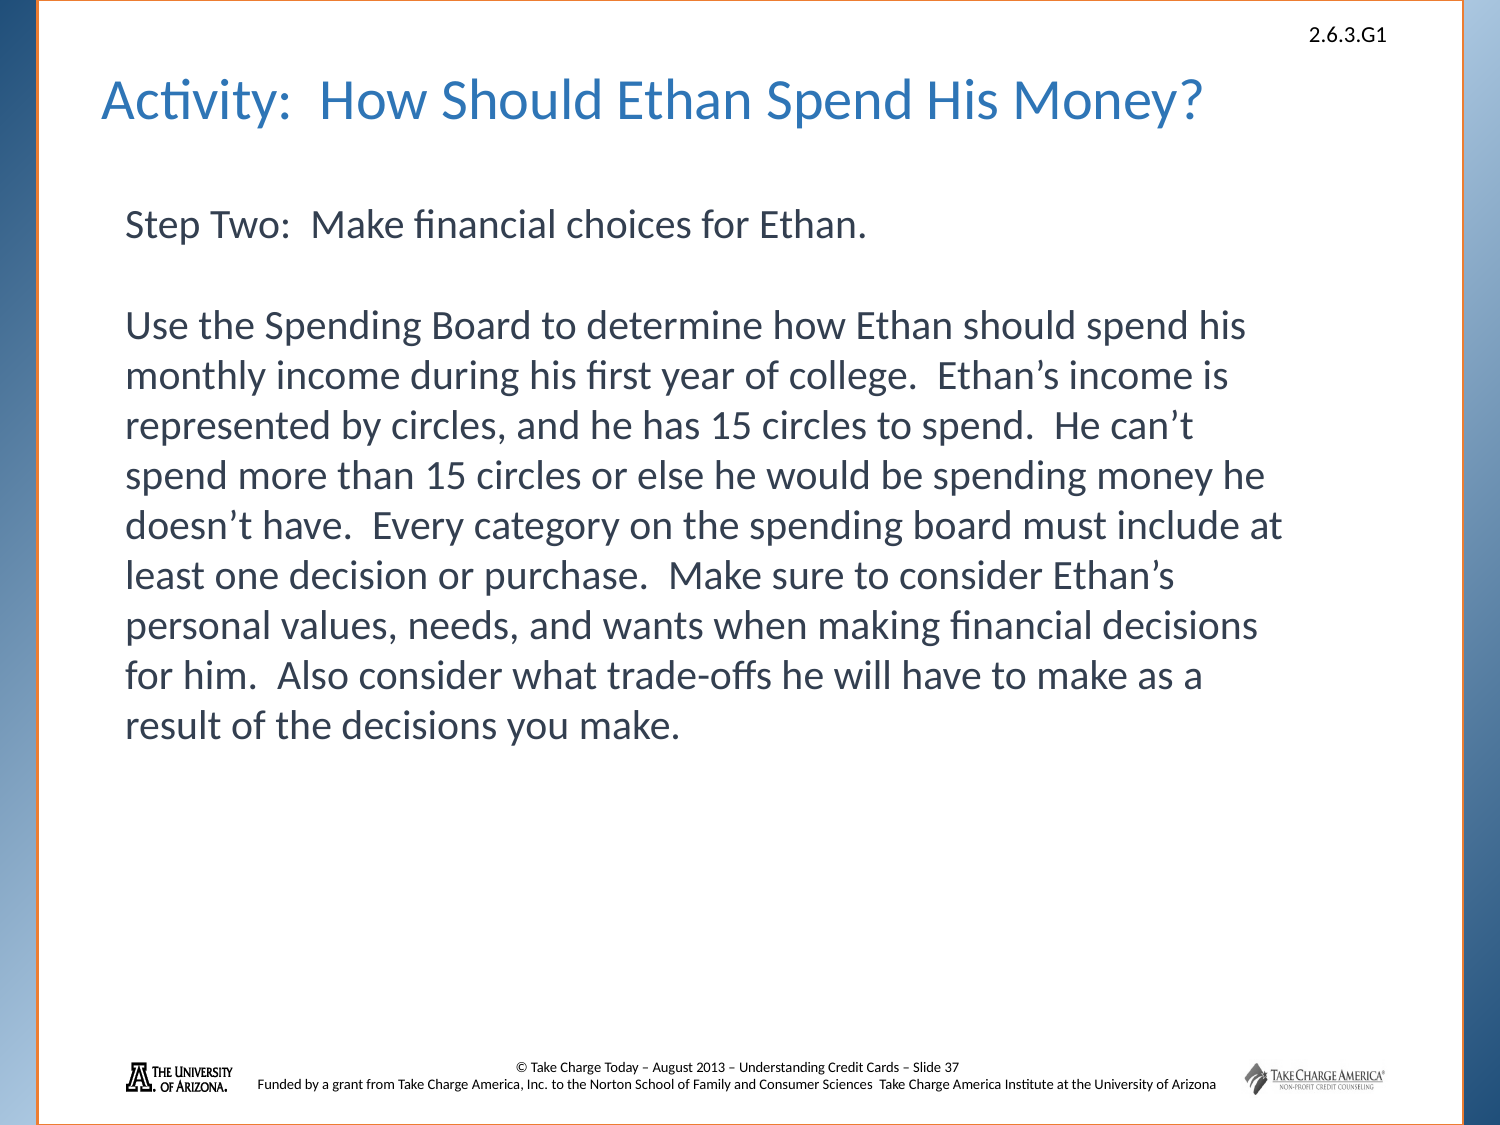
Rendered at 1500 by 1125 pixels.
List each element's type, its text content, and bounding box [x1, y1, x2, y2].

text_box Activity: How Should Ethan Spend His Money? [86, 53, 1355, 140]
text_box Step Two: Make financial choices for Ethan. Use the Spending Board to determine how Ethan should spend his monthly income during his first year of college. Ethan’s income is represented by circles, and he has 15 circles to spend. He can’t spend more than 15 circles or else he would be spending money he doesn’t have. Every category on the spending board must include at least one decision or purchase. Make sure to consider Ethan’s personal values, needs, and wants when making financial decisions for him. Also consider what trade-offs he will have to make as a result of the decisions you make. [110, 189, 1306, 761]
